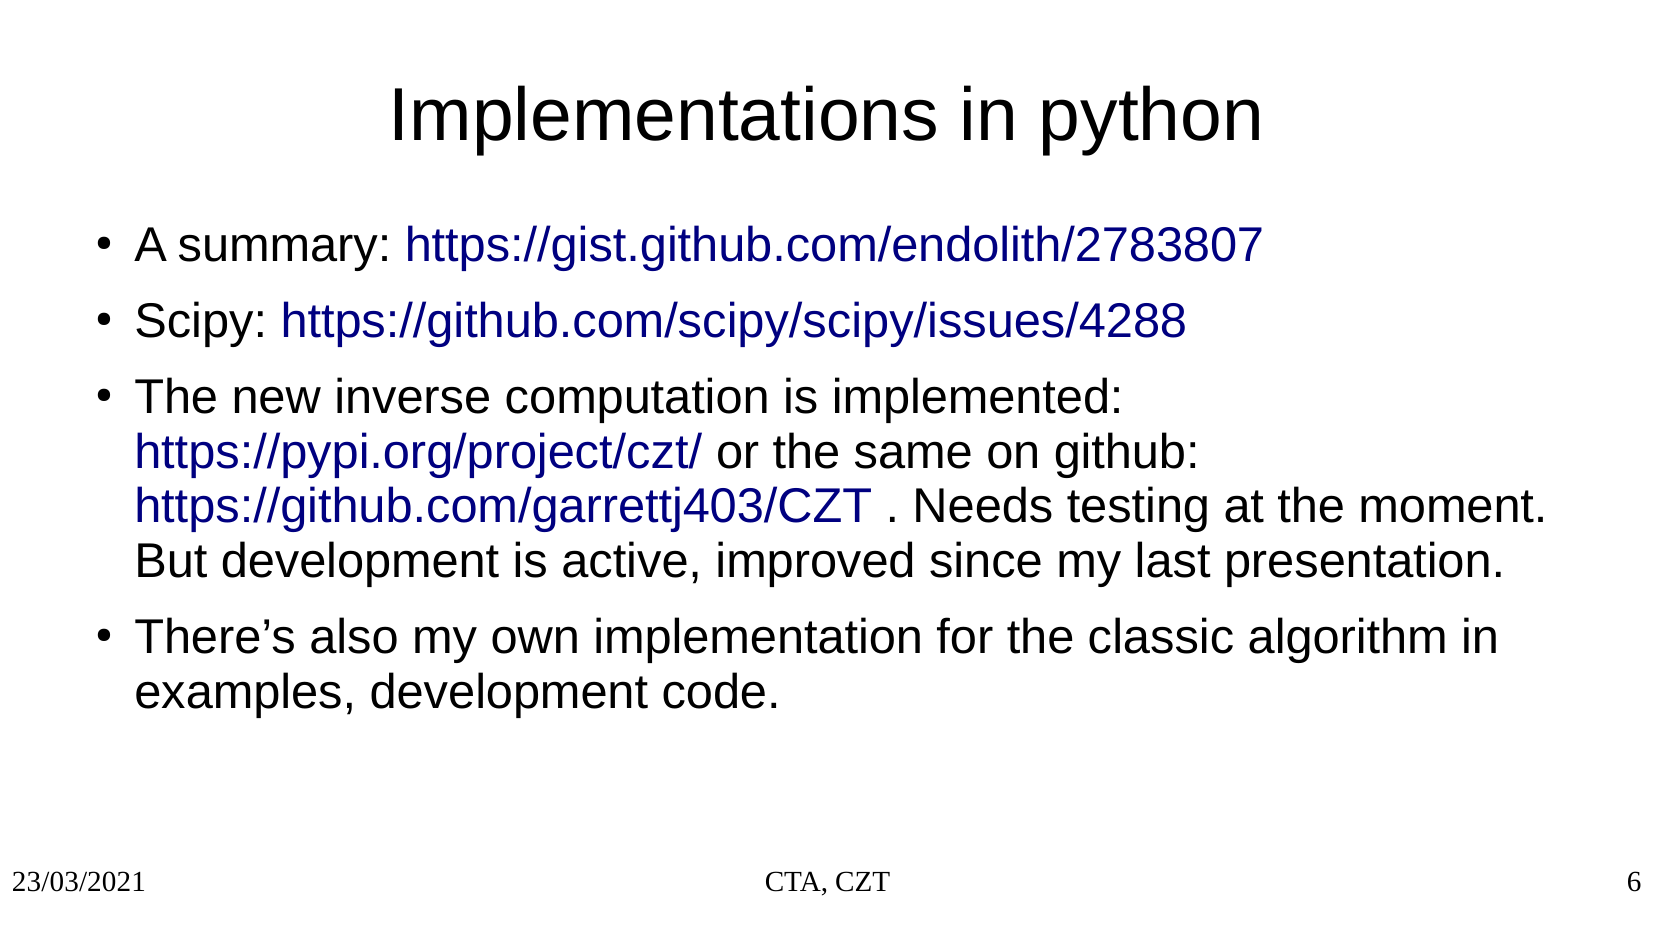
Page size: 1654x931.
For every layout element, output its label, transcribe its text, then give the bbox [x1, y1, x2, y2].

title Implementations in python [82, 37, 1571, 193]
list A summary: https://gist.github.com/endolith/2783807 Scipy: https://github.com/scipy/scipy/issues/4288 The new inverse computation is implemented: https://pypi.org/project/czt/ or the same on github: https://github.com/garrettj403/CZT . Needs testing at the moment. But development is active, improved since my last presentation. There’s also my own implementation for the classic algorithm in examples, development code. [82, 217, 1571, 758]
